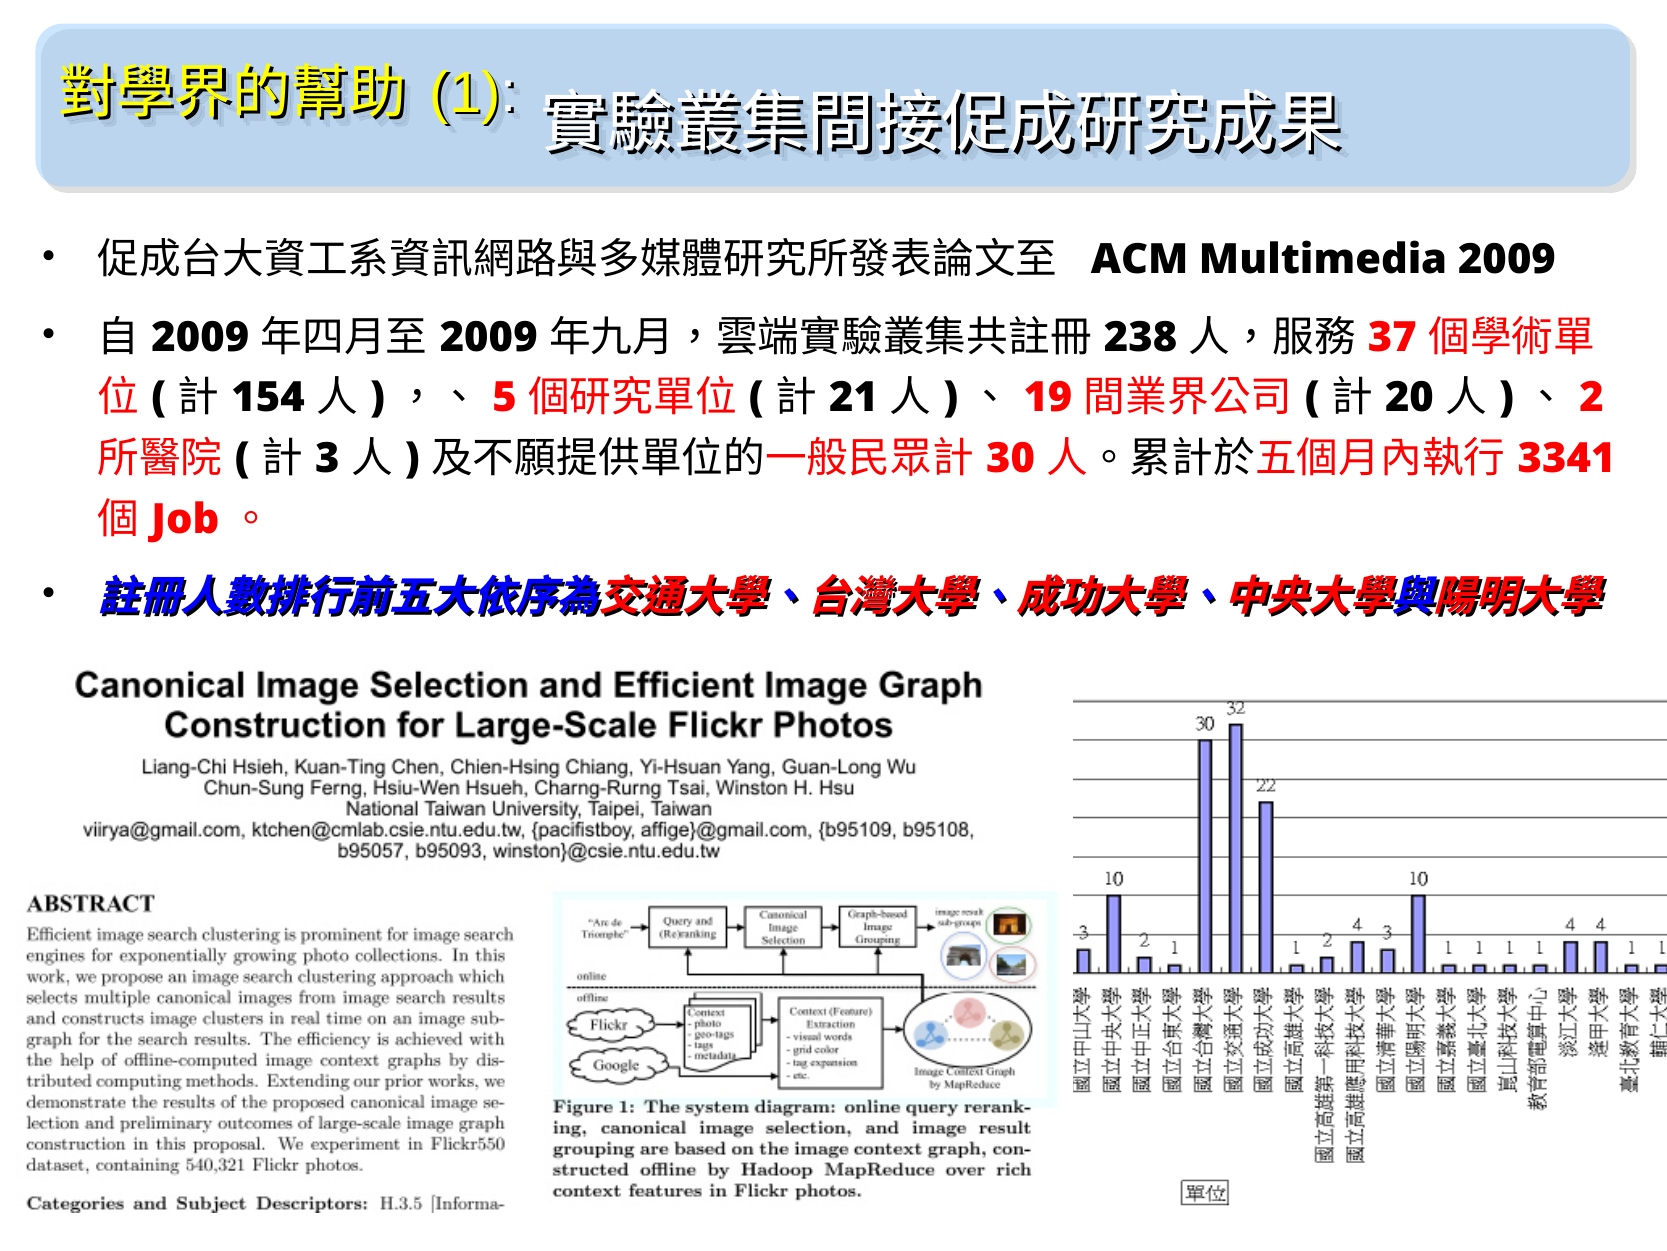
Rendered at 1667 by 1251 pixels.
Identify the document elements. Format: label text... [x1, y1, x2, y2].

text_box 對學界的幫助(1):實驗叢集間接促成研究成果 [35, 23, 1630, 187]
list 促成台大資工系資訊網路與多媒體研究所發表論文至 ACM Multimedia 2009 自2009年四月至2009年九月，雲端實驗叢集共註冊238人，服務37個學術單位(計154人)，、5個研究單位(計21人)、19間業界公司(計20人)、2所醫院(計3人)及不願提供單位的一般民眾計30人。累計於五個月內執行3341個Job。 註冊人數排行前五大依序為交通大學、台灣大學、成功大學、中央大學與陽明大學 [41, 225, 1625, 650]
picture [3, 649, 1667, 1213]
